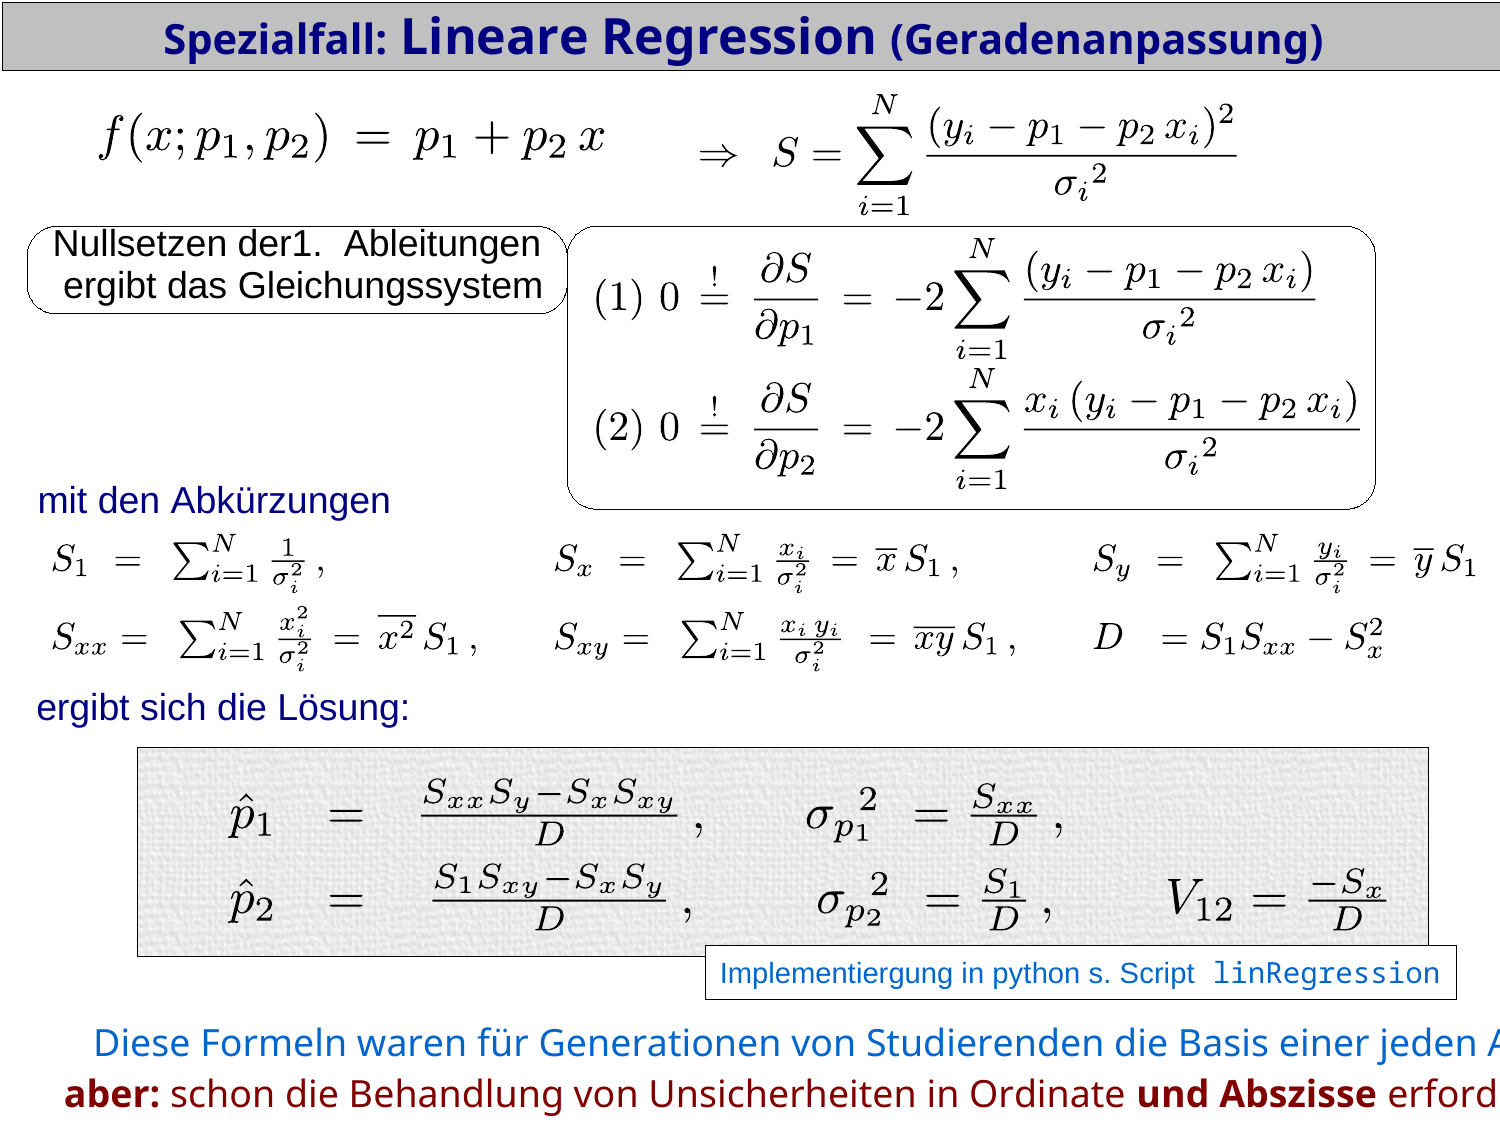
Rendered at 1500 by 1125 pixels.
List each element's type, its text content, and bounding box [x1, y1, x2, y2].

text_box [592, 368, 1360, 490]
text_box ergibt sich die Lösung: [10, 679, 1461, 745]
text_box [592, 238, 1316, 360]
text_box [697, 94, 1237, 216]
title Spezialfall: Lineare Regression (Geradenanpassung) [0, 0, 1499, 91]
text_box Implementiergung in python s. Script linRegression [705, 945, 1457, 995]
text_box mit den Abkürzungen [22, 472, 406, 538]
text_box Nullsetzen der1. Ableitungen ergibt das Gleichungssystem [37, 215, 559, 314]
text_box [50, 533, 1478, 672]
text_box [95, 112, 607, 163]
text_box [137, 747, 1429, 957]
text_box Diese Formeln waren für Generationen von Studierenden die Basis einer jeden Anpassung („Regression“) aber: schon die Behandlung von Unsicherheiten in Ordinate und Abszisse erfordert numerische Methoden [29, 1009, 1484, 1124]
